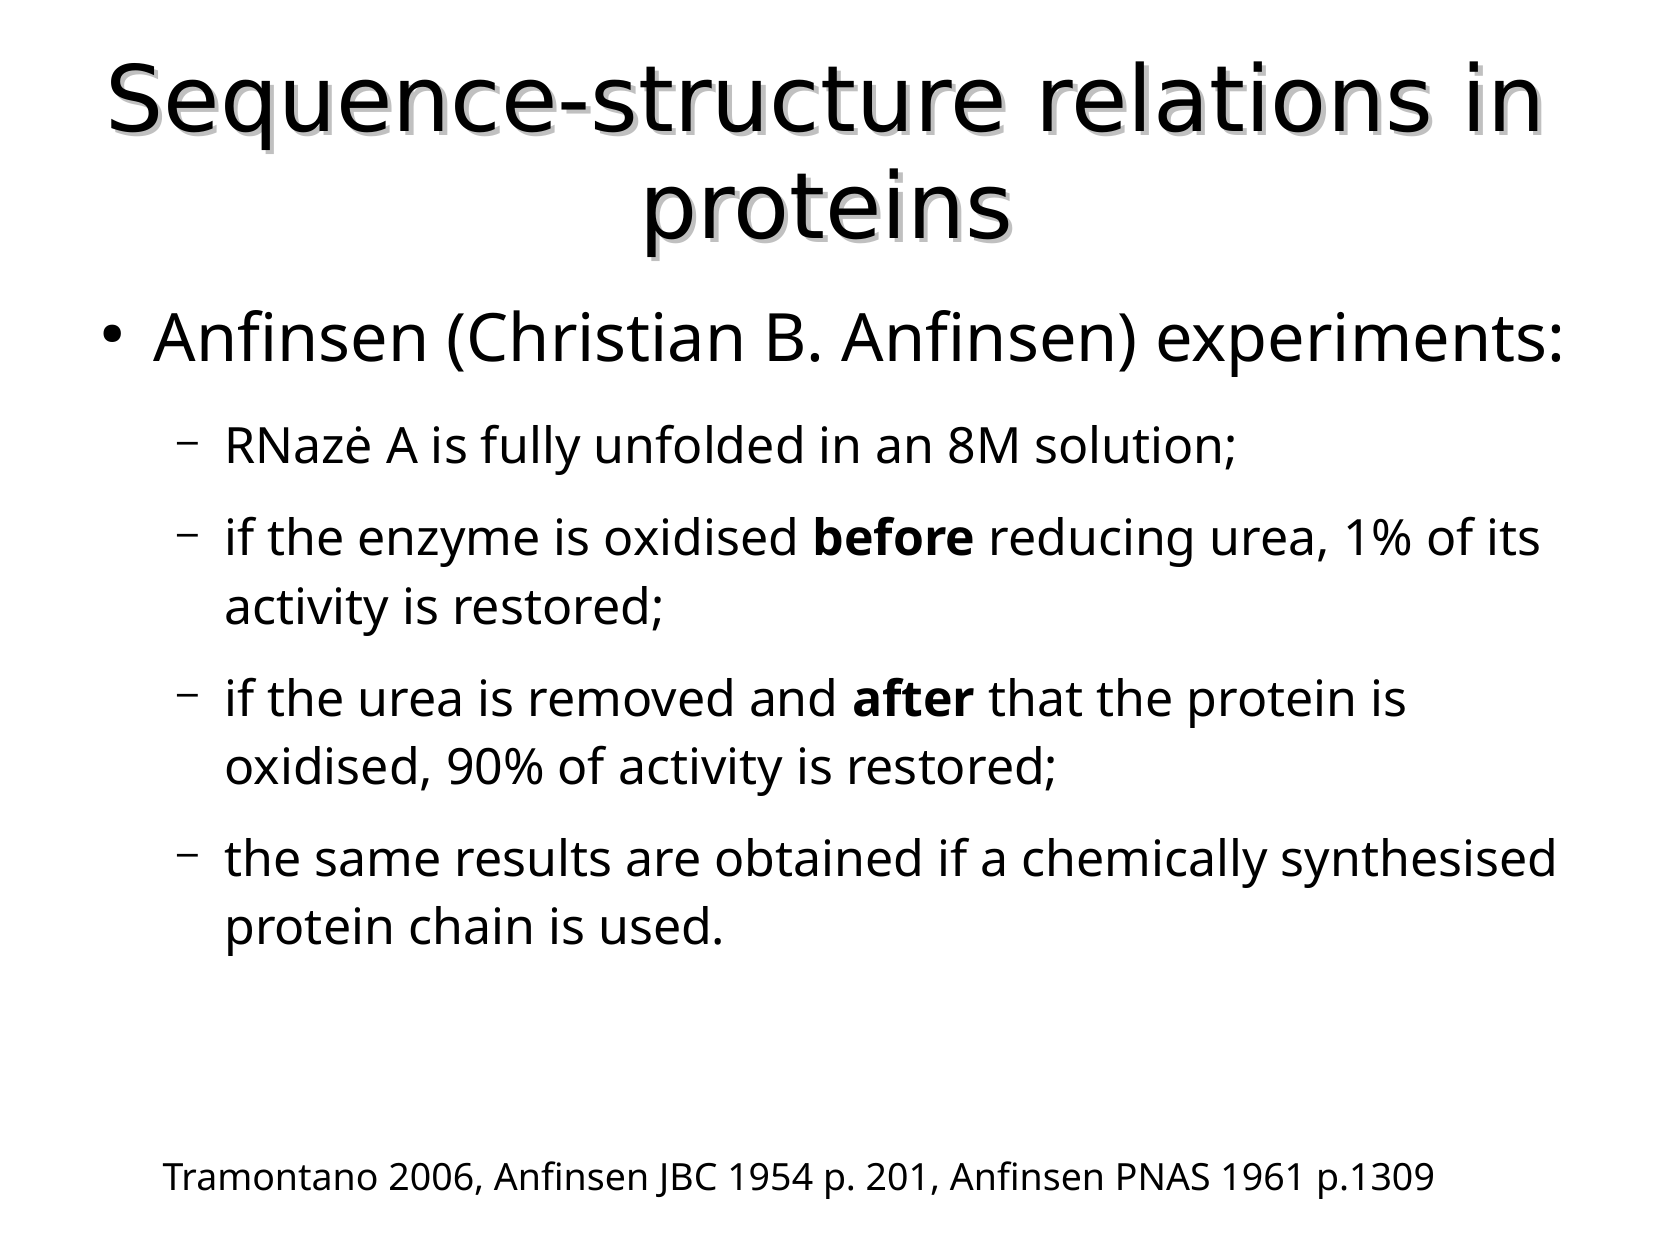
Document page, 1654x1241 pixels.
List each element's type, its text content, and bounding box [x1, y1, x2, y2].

text_box Tramontano 2006, Anfinsen JBC 1954 p. 201, Anfinsen PNAS 1961 p.1309 [147, 1143, 1595, 1204]
list Anfinsen (Christian B. Anfinsen) experiments: RNazė A is fully unfolded in an 8M solution; if the enzyme is oxidised before reducing urea, 1% of its activity is restored; if the urea is removed and after that the protein is oxidised, 90% of activity is restored; the same results are obtained if a chemically synthesised protein chain is used. [82, 290, 1571, 1094]
title Sequence-structure relations in proteins [82, 45, 1571, 261]
